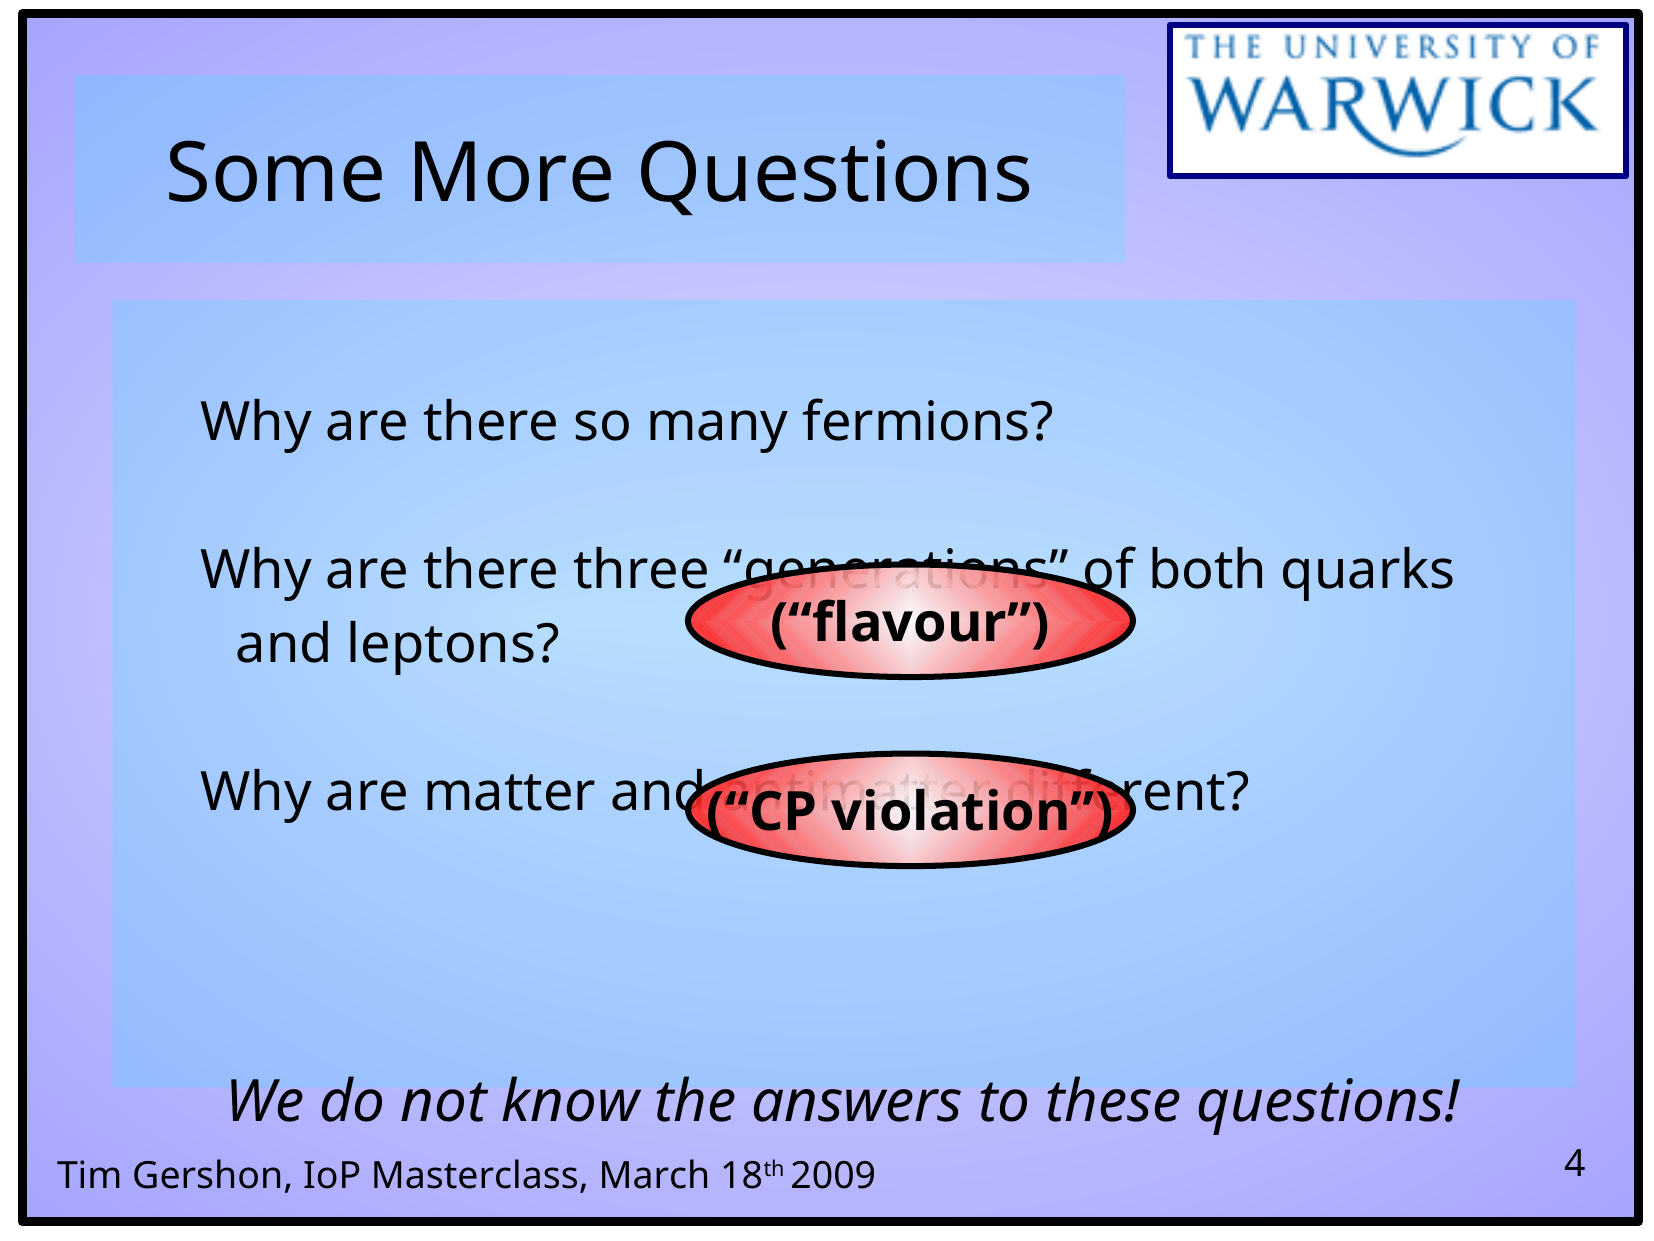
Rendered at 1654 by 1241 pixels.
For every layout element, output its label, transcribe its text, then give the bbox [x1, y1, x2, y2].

text_box Tim Gershon, IoP Masterclass, March 18th 2009 [72, 1136, 861, 1212]
text_box Why are there so many fermions? Why are there three “generations” of both quarks and leptons? Why are matter and antimatter different? We do not know the answers to these questions! [150, 375, 1501, 1009]
text_box (“flavour”) [687, 564, 1133, 678]
text_box Some More Questions [75, 75, 1126, 263]
text_box [22, 13, 1639, 1222]
picture [1172, 27, 1623, 174]
text_box <number> [1537, 1125, 1613, 1201]
text_box (“CP violation”) [688, 753, 1134, 867]
